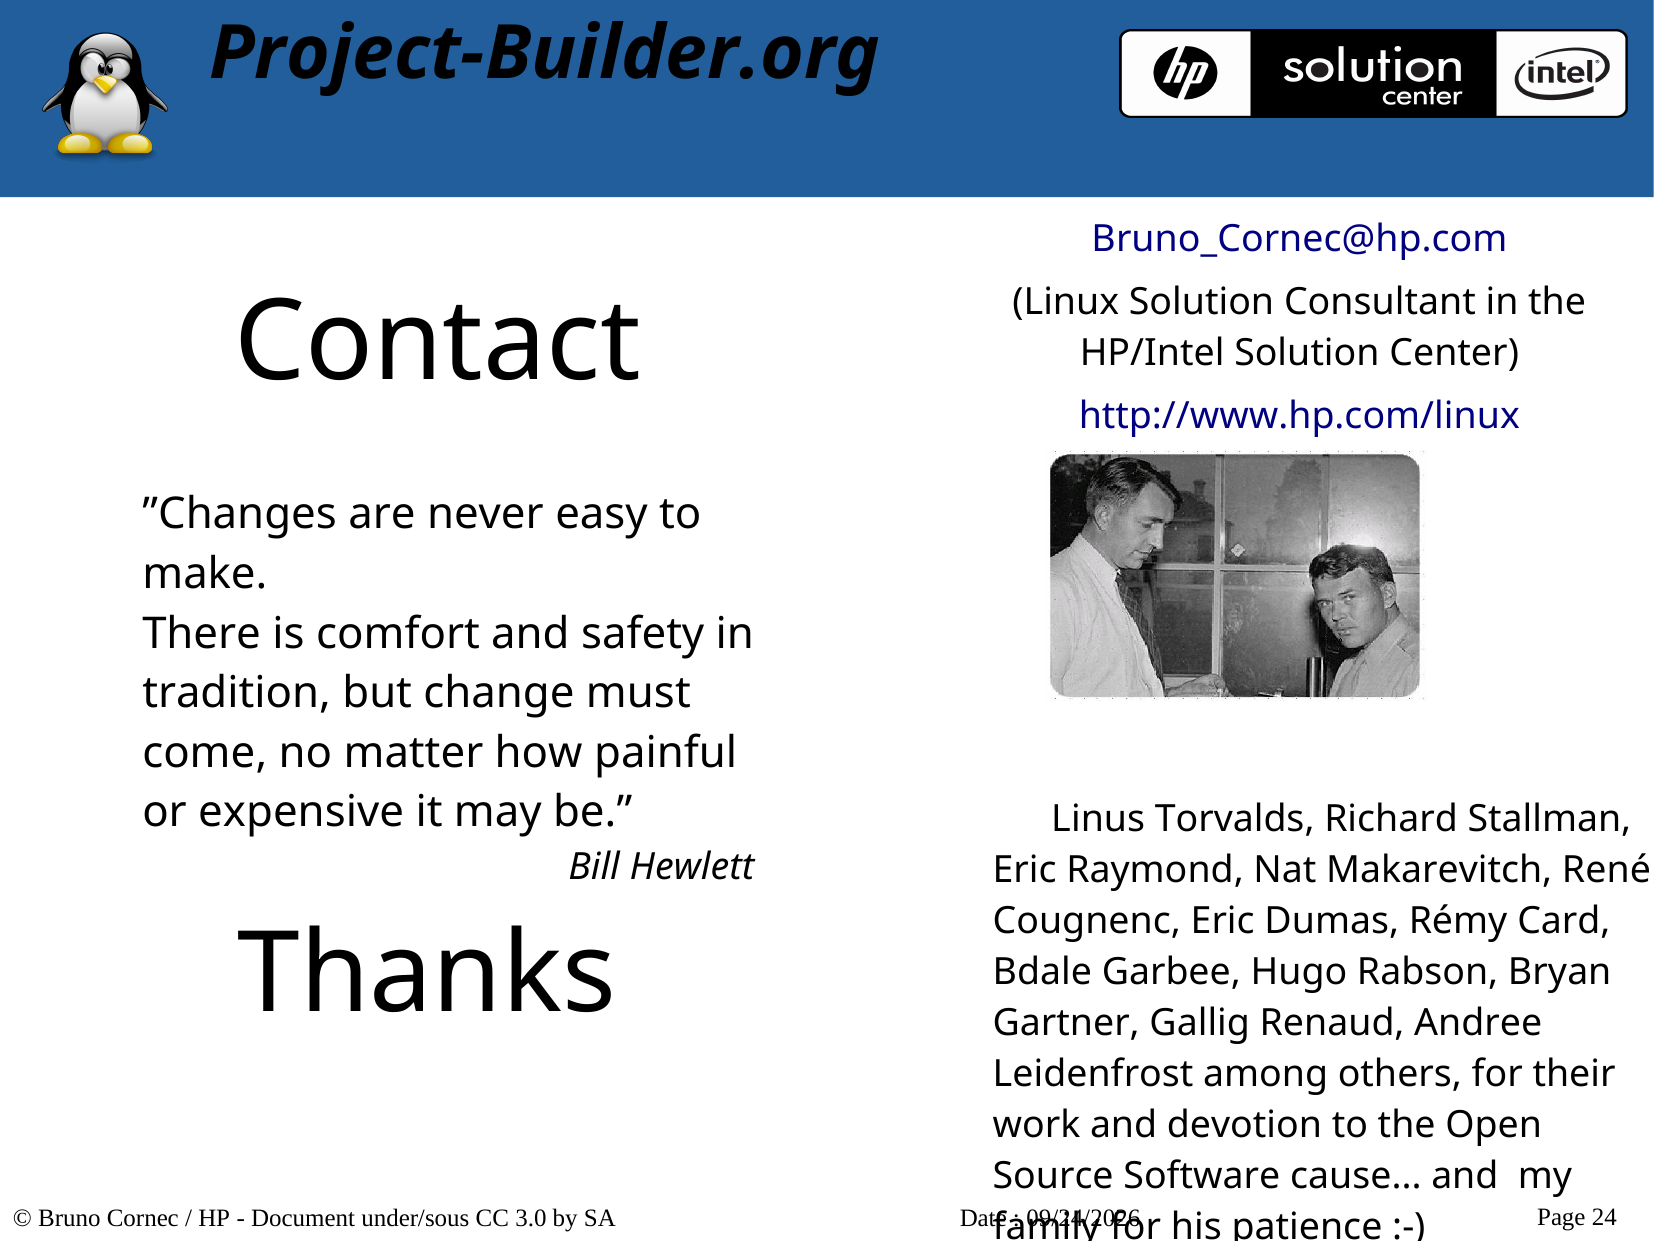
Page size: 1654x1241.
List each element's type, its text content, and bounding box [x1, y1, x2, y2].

picture [1119, 29, 1628, 118]
text_box ”Changes are never easy to make. There is comfort and safety in tradition, but change must come, no matter how painful or expensive it may be.” Bill Hewlett [65, 482, 783, 856]
text_box Contact [234, 259, 655, 399]
list Bruno_Cornec@hp.com (Linux Solution Consultant in the HP/Intel Solution Center) http://www.hp.com/linux Linus Torvalds, Richard Stallman, Eric Raymond, Nat Makarevitch, René Cougnenc, Eric Dumas, Rémy Card, Bdale Garbee, Hugo Rabson, Bryan Gartner, Gallig Renaud, Andree Leidenfrost among others, for their work and devotion to the Open Source Software cause... and my family for his patience :-) [862, 211, 1654, 1189]
picture [1043, 450, 1427, 702]
text_box Thanks [237, 891, 635, 1032]
picture [42, 29, 168, 167]
